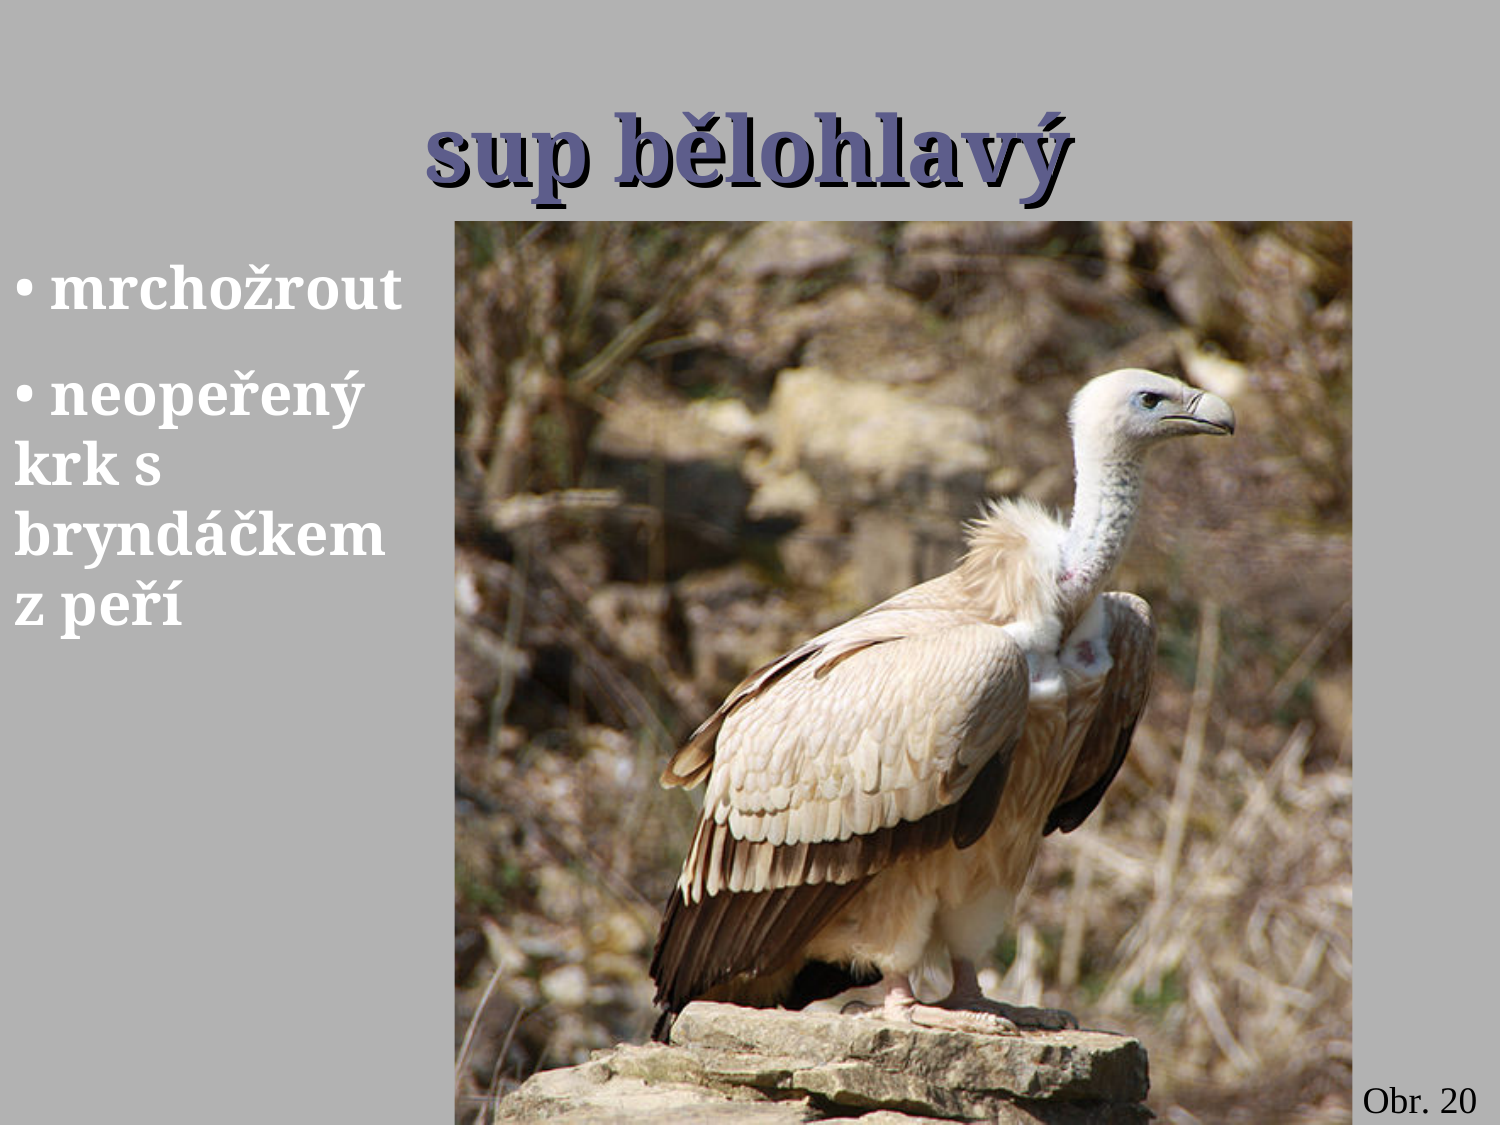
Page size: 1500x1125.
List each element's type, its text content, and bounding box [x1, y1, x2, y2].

picture [454, 221, 1353, 1125]
text_box mrchožrout neopeřený krk s bryndáčkem z peří [0, 243, 443, 646]
text_box Obr. 20 [1328, 1068, 1500, 1125]
title sup bělohlavý [49, 37, 1446, 255]
